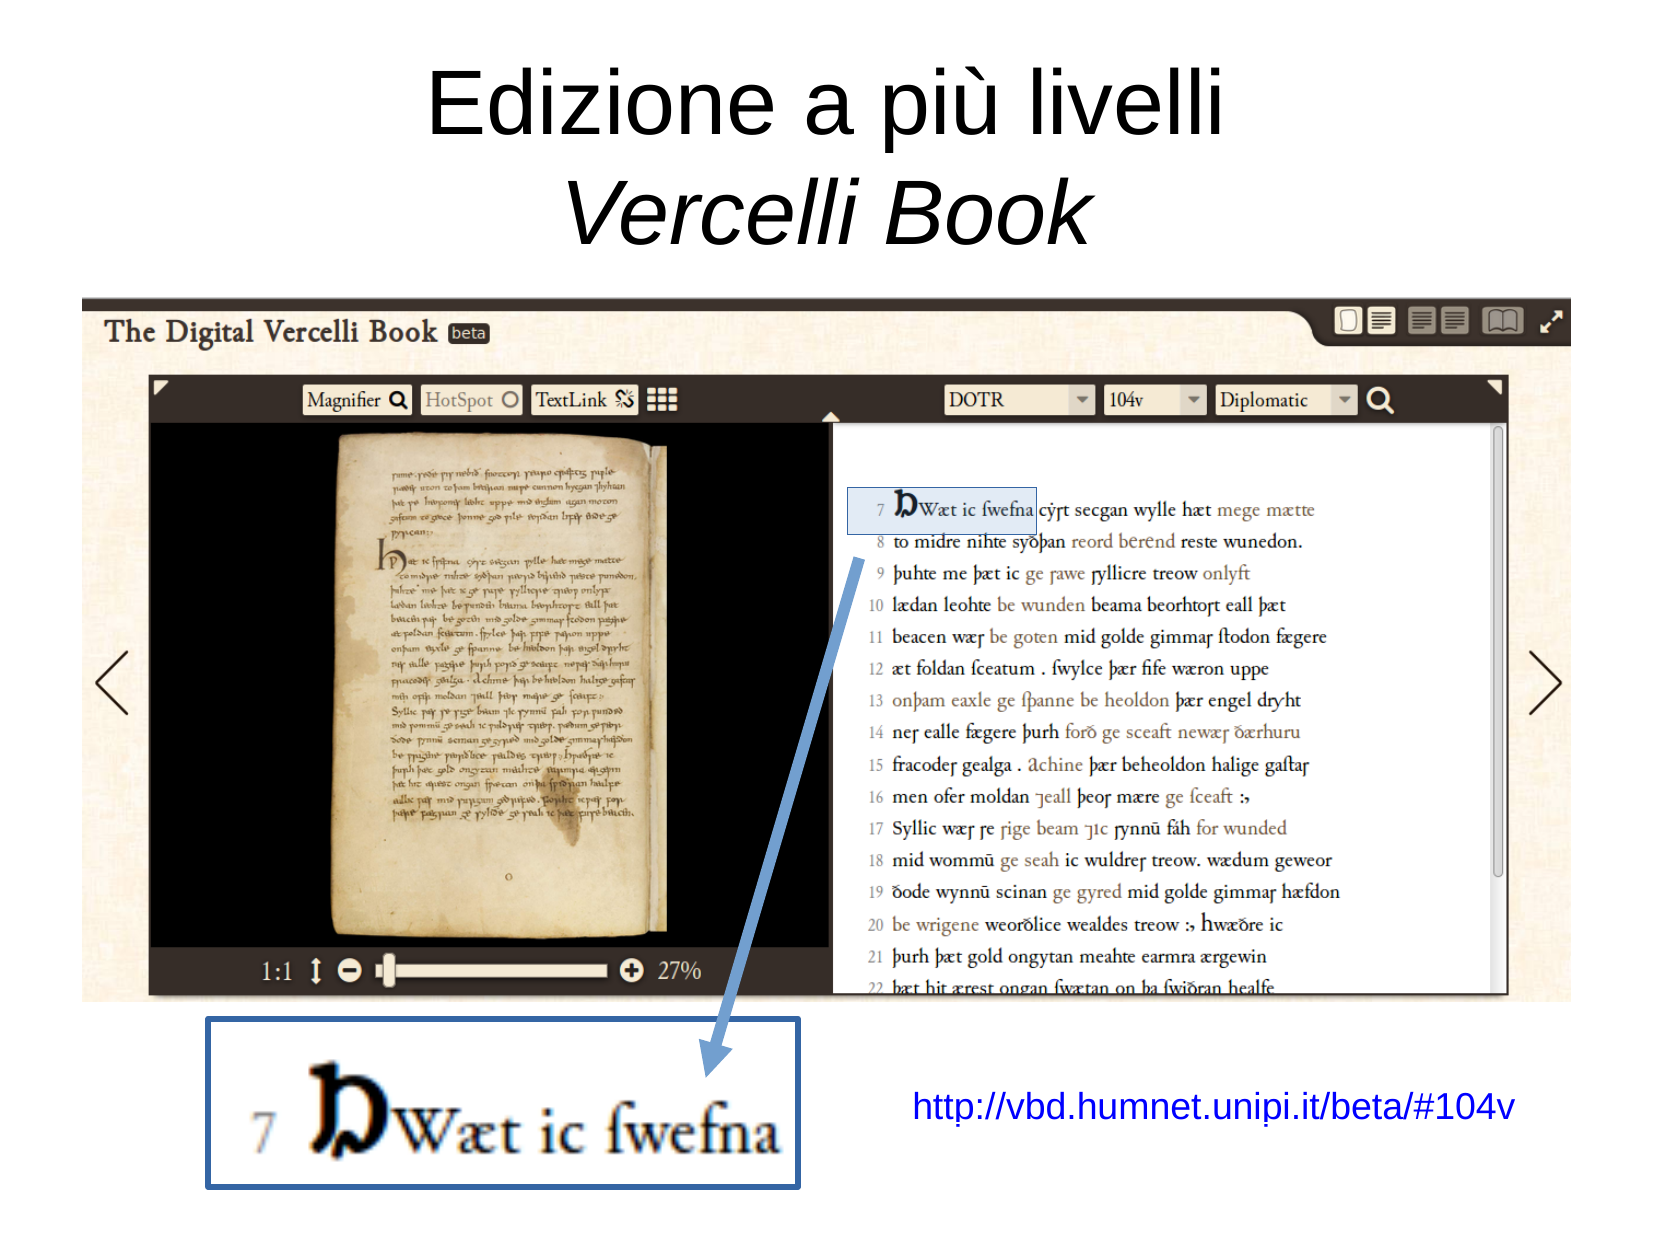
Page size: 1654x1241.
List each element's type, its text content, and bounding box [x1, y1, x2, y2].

text_box http://vbd.humnet.unipi.it/beta/#104v [897, 1074, 1548, 1150]
text_box Edizione a più livelli Vercelli Book [82, 49, 1571, 257]
picture [82, 297, 1571, 1002]
text_box [847, 487, 1037, 535]
picture [211, 1021, 795, 1184]
